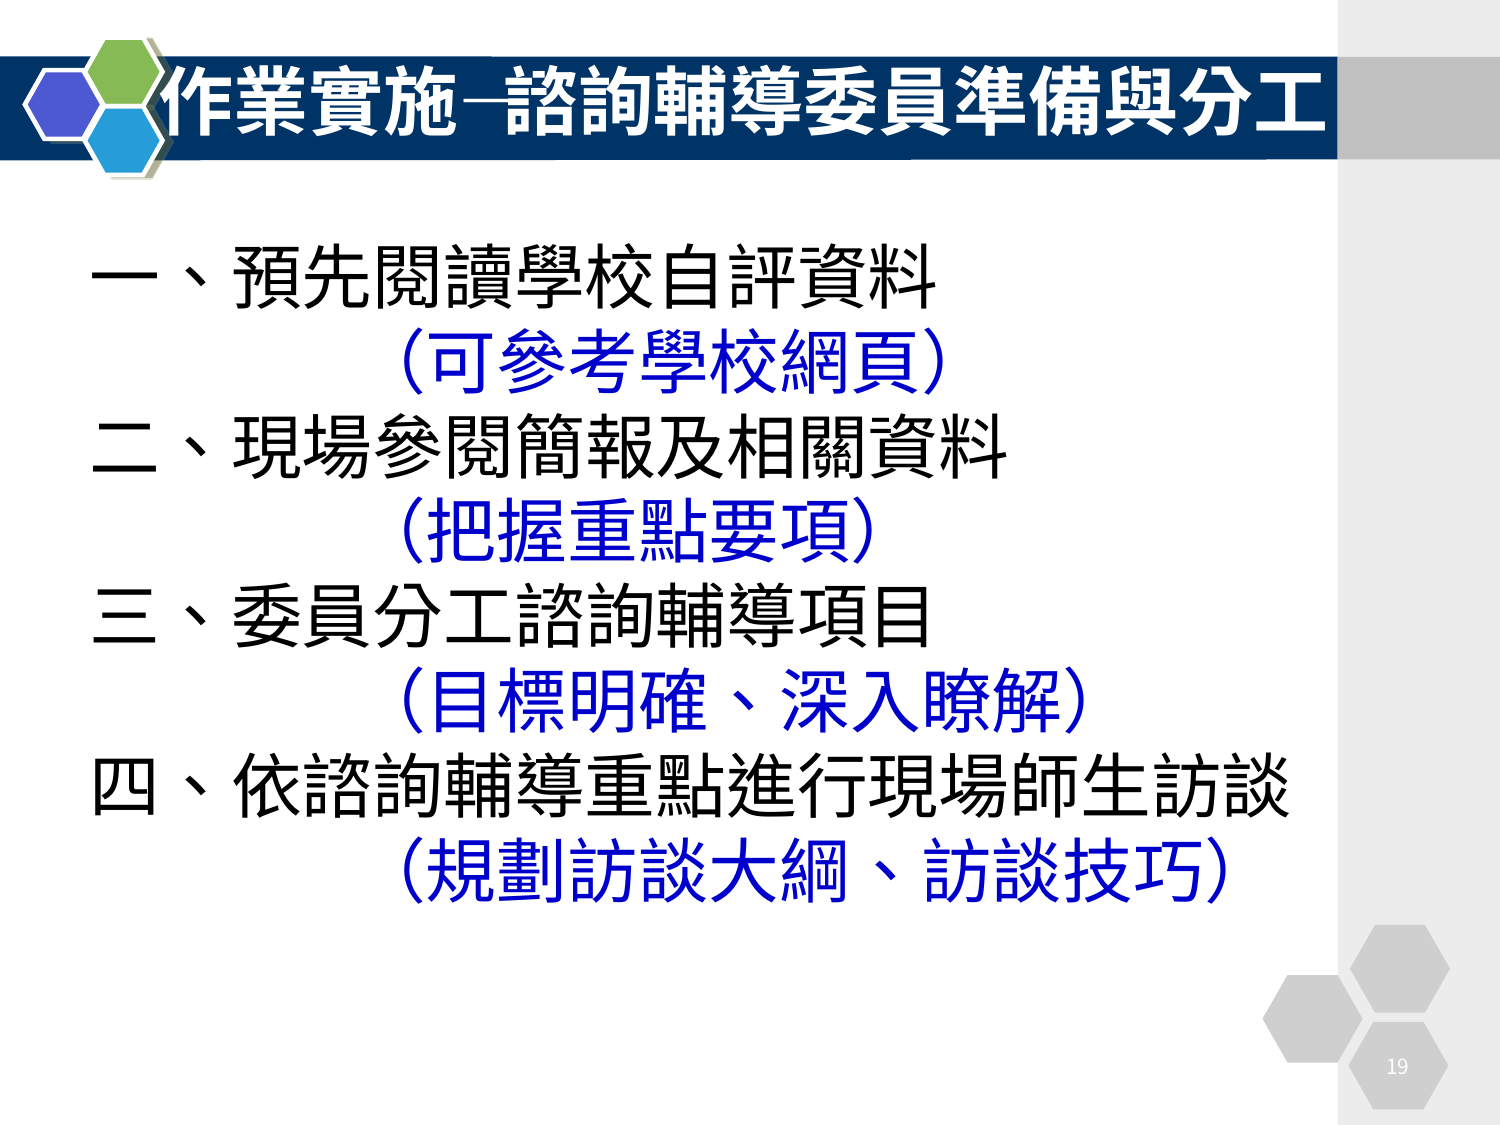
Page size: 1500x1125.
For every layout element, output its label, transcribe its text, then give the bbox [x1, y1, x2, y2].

list 一、預先閱讀學校自評資料 （可參考學校網頁） 二、現場參閱簡報及相關資料 （把握重點要項） 三、委員分工諮詢輔導項目 （目標明確、深入瞭解） 四、依諮詢輔導重點進行現場師生訪談 （規劃訪談大綱、訪談技巧） [75, 224, 1500, 1125]
text_box 作業實施—諮詢輔導委員準備與分工 [37, 47, 1449, 153]
